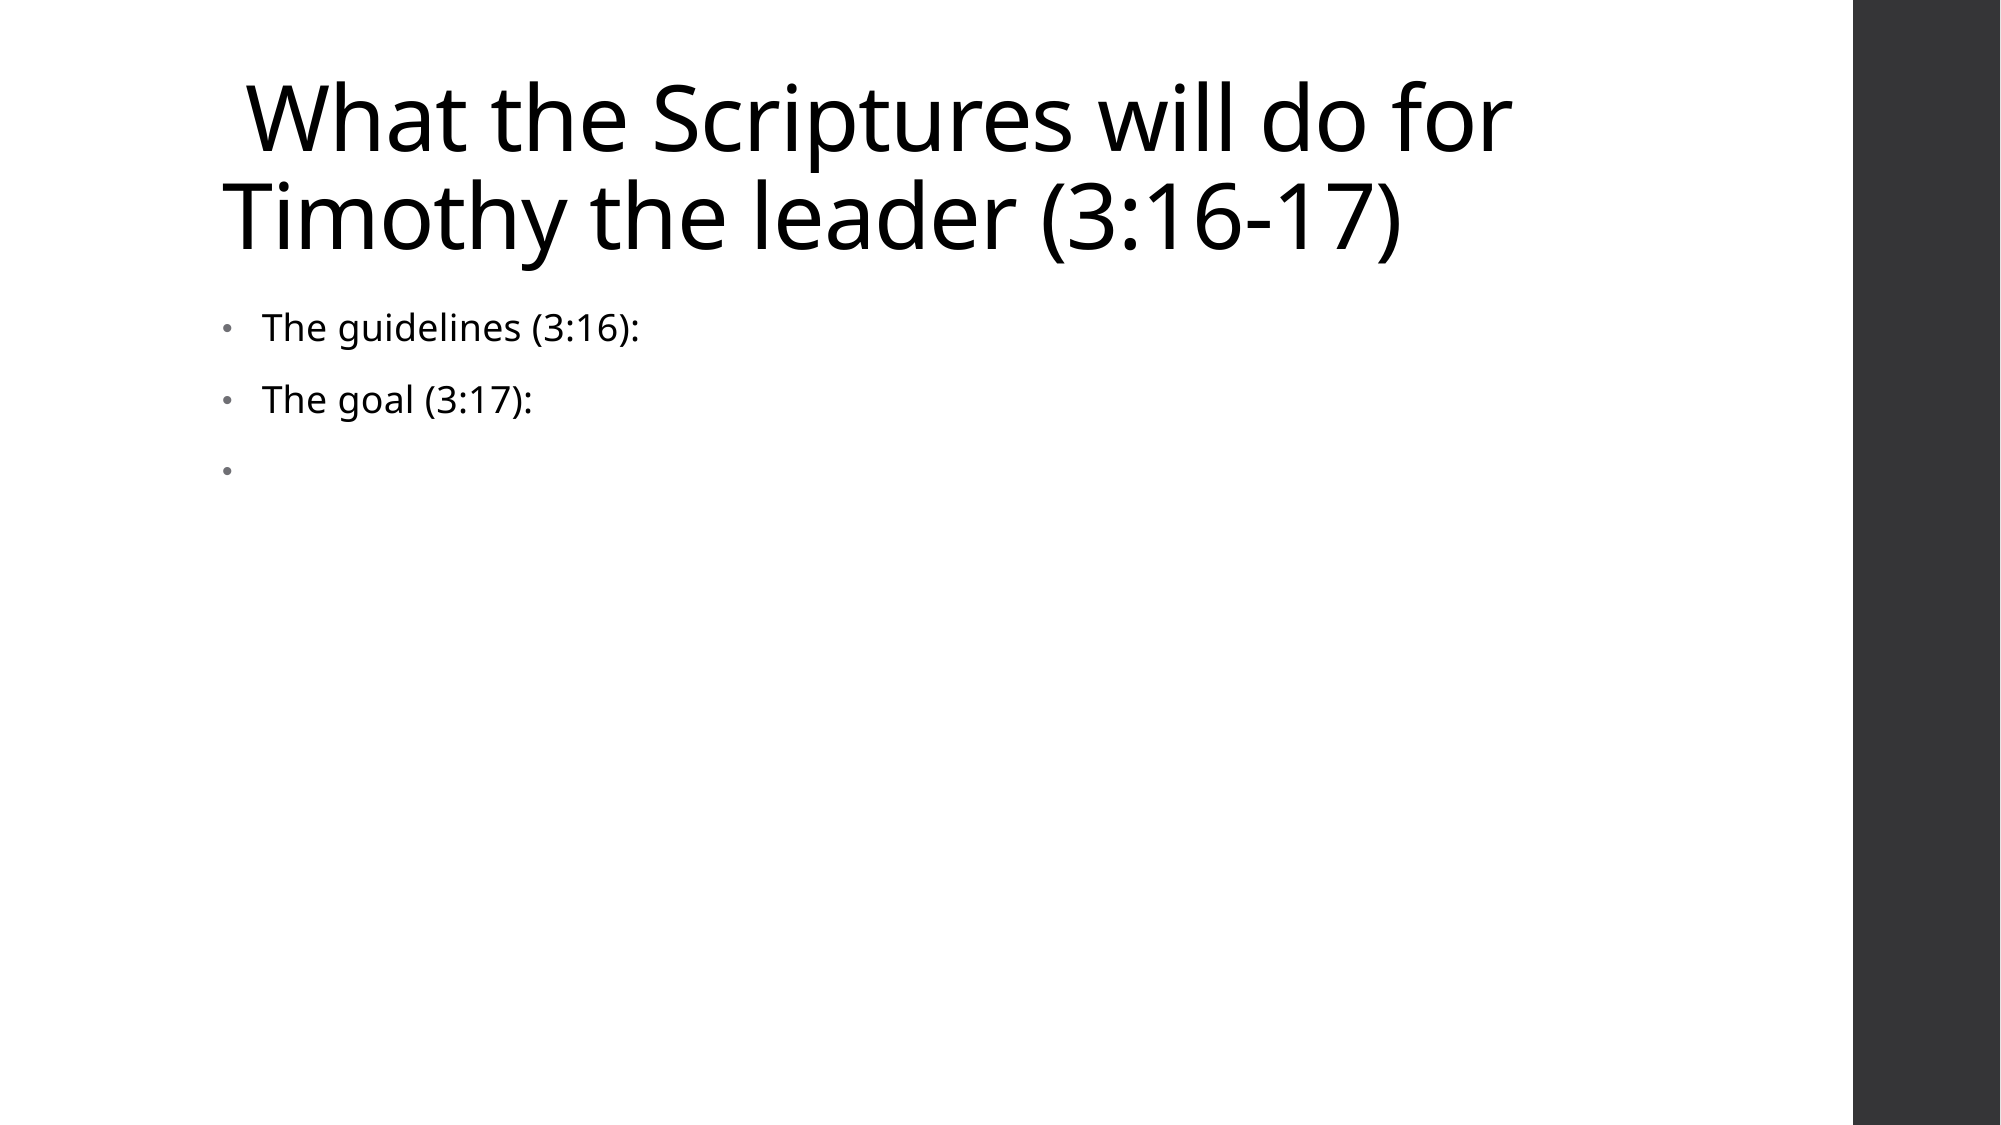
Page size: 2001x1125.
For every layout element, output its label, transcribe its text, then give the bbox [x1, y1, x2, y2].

title What the Scriptures will do for Timothy the leader (3:16-17) [206, 60, 1797, 278]
list The guidelines (3:16): The goal (3:17): [206, 299, 1617, 1014]
